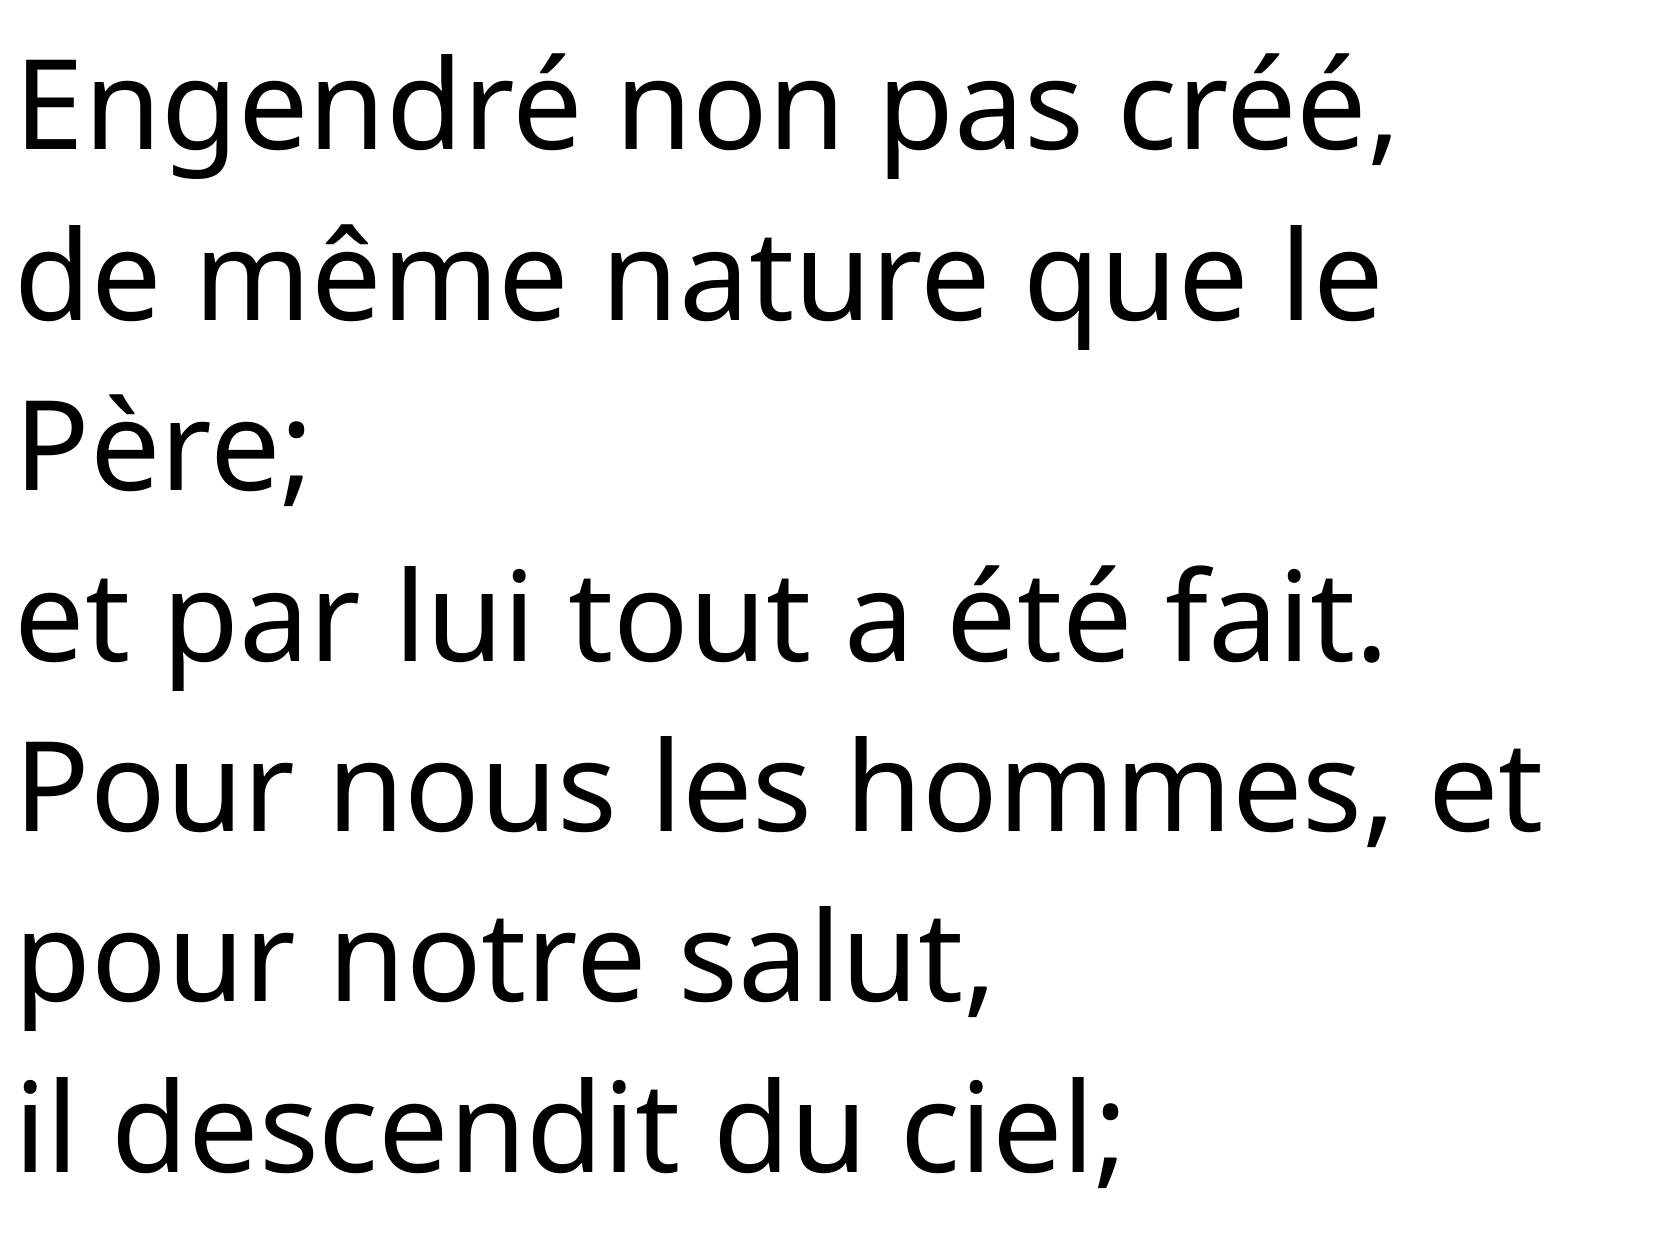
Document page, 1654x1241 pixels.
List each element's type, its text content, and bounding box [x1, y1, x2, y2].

text_box Engendré non pas créé, de même nature que le Père; et par lui tout a été fait. Pour nous les hommes, et pour notre salut, il descendit du ciel; [0, 8, 1654, 1241]
